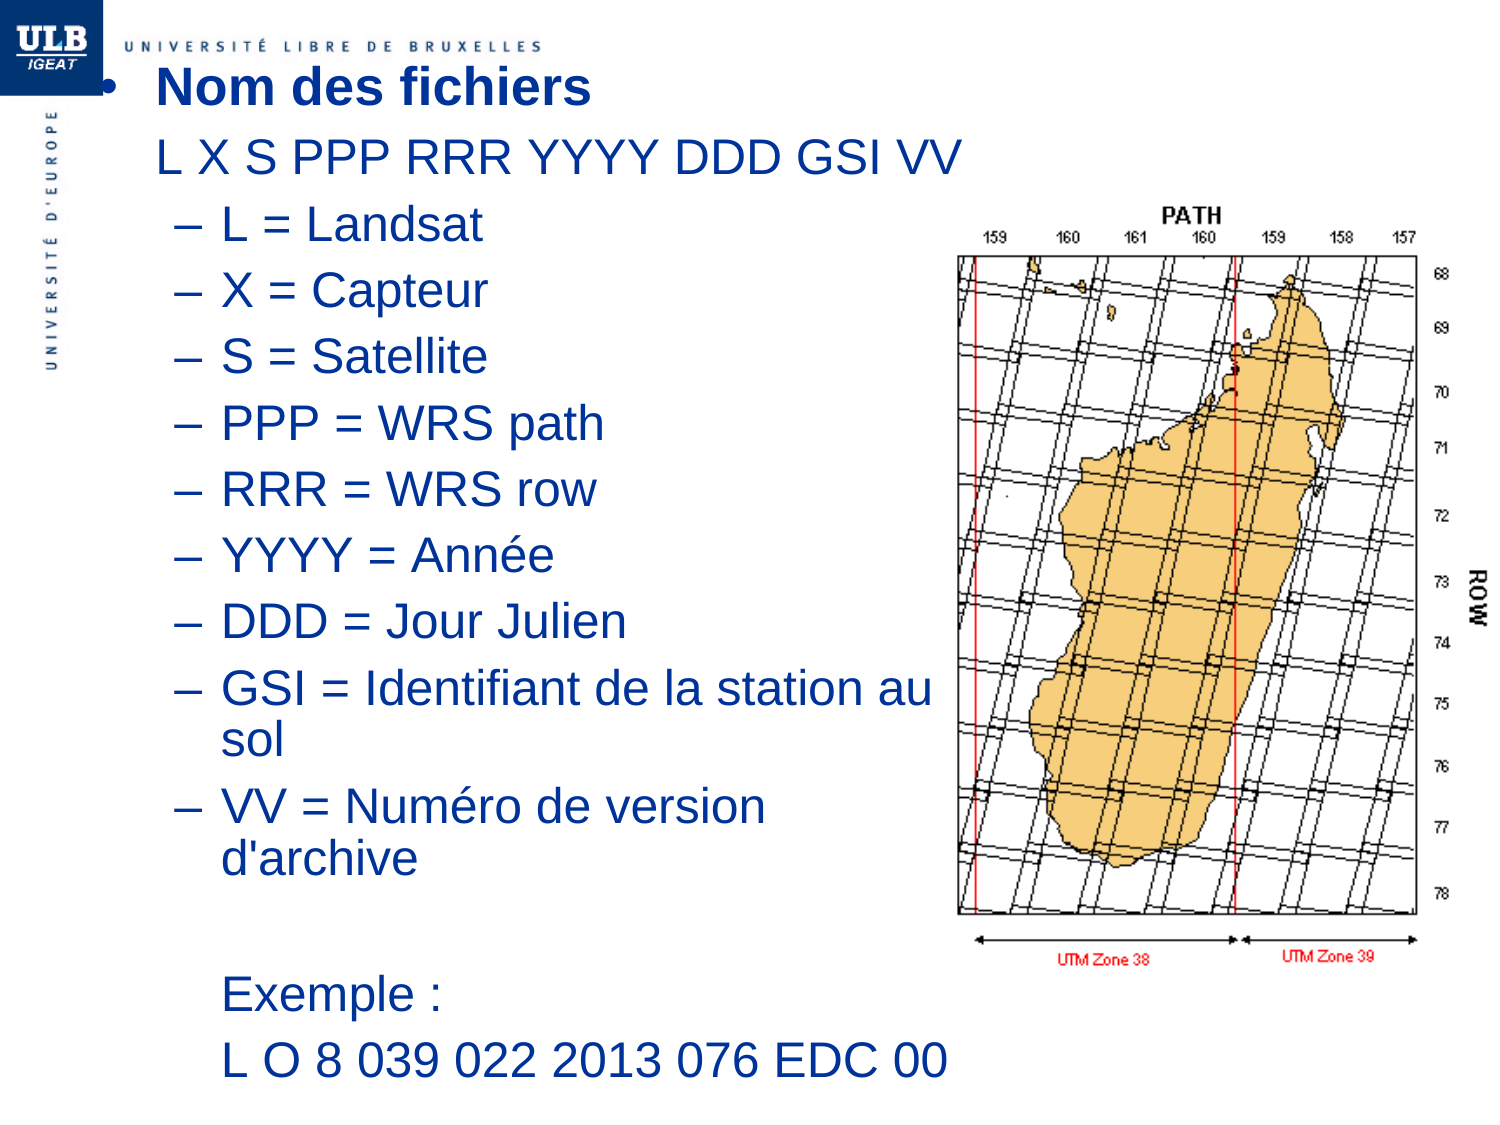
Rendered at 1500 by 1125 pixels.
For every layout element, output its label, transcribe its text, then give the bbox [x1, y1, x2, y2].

picture [0, 0, 1500, 1125]
list Nom des fichiers L X S PPP RRR YYYY DDD GSI VV L = Landsat X = Capteur S = Satellite PPP = WRS path RRR = WRS row YYYY = Année DDD = Jour Julien GSI = Identifiant de la station au sol VV = Numéro de version d'archive Exemple : L O 8 039 022 2013 076 EDC 00 [99, 60, 978, 1101]
